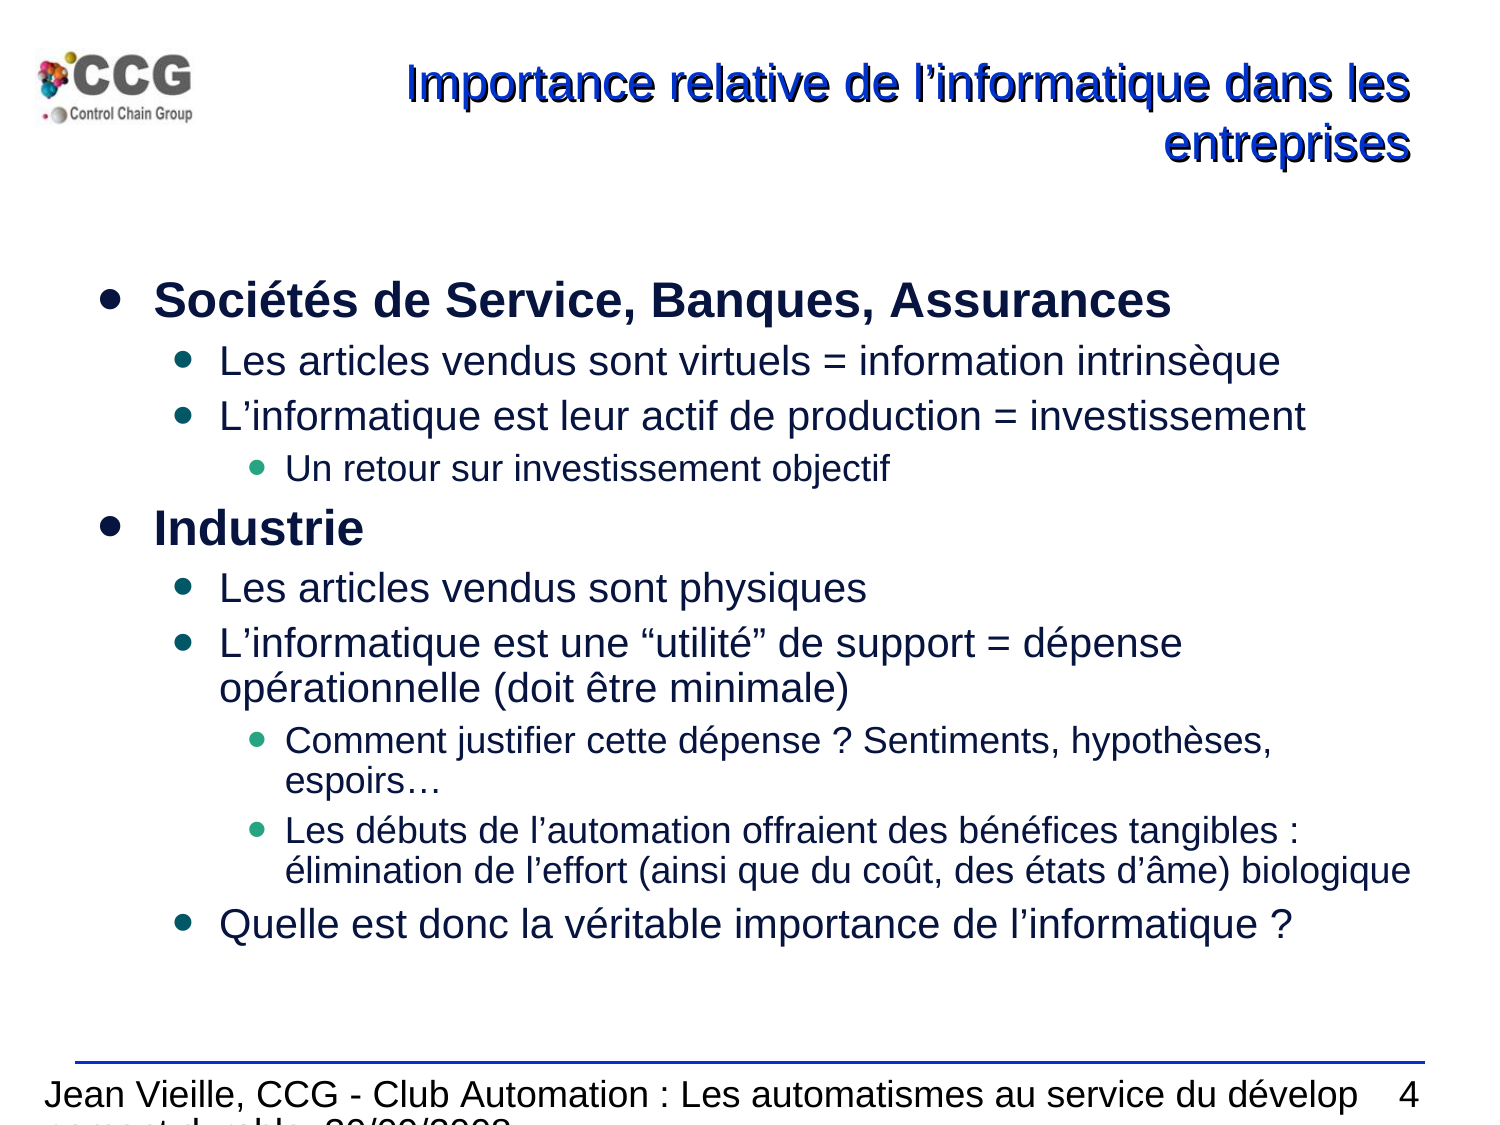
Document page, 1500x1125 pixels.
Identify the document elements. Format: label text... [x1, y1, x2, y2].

list Sociétés de Service, Banques, Assurances Les articles vendus sont virtuels = information intrinsèque L’informatique est leur actif de production = investissement Un retour sur investissement objectif Industrie Les articles vendus sont physiques L’informatique est une “utilité” de support = dépense opérationnelle (doit être minimale) Comment justifier cette dépense ? Sentiments, hypothèses, espoirs… Les débuts de l’automation offraient des bénéfices tangibles : élimination de l’effort (ainsi que du coût, des états d’âme) biologique Quelle est donc la véritable importance de l’informatique ? [82, 267, 1433, 1010]
picture [35, 48, 195, 129]
title Importance relative de l’informatique dans les entreprises [236, 42, 1426, 178]
